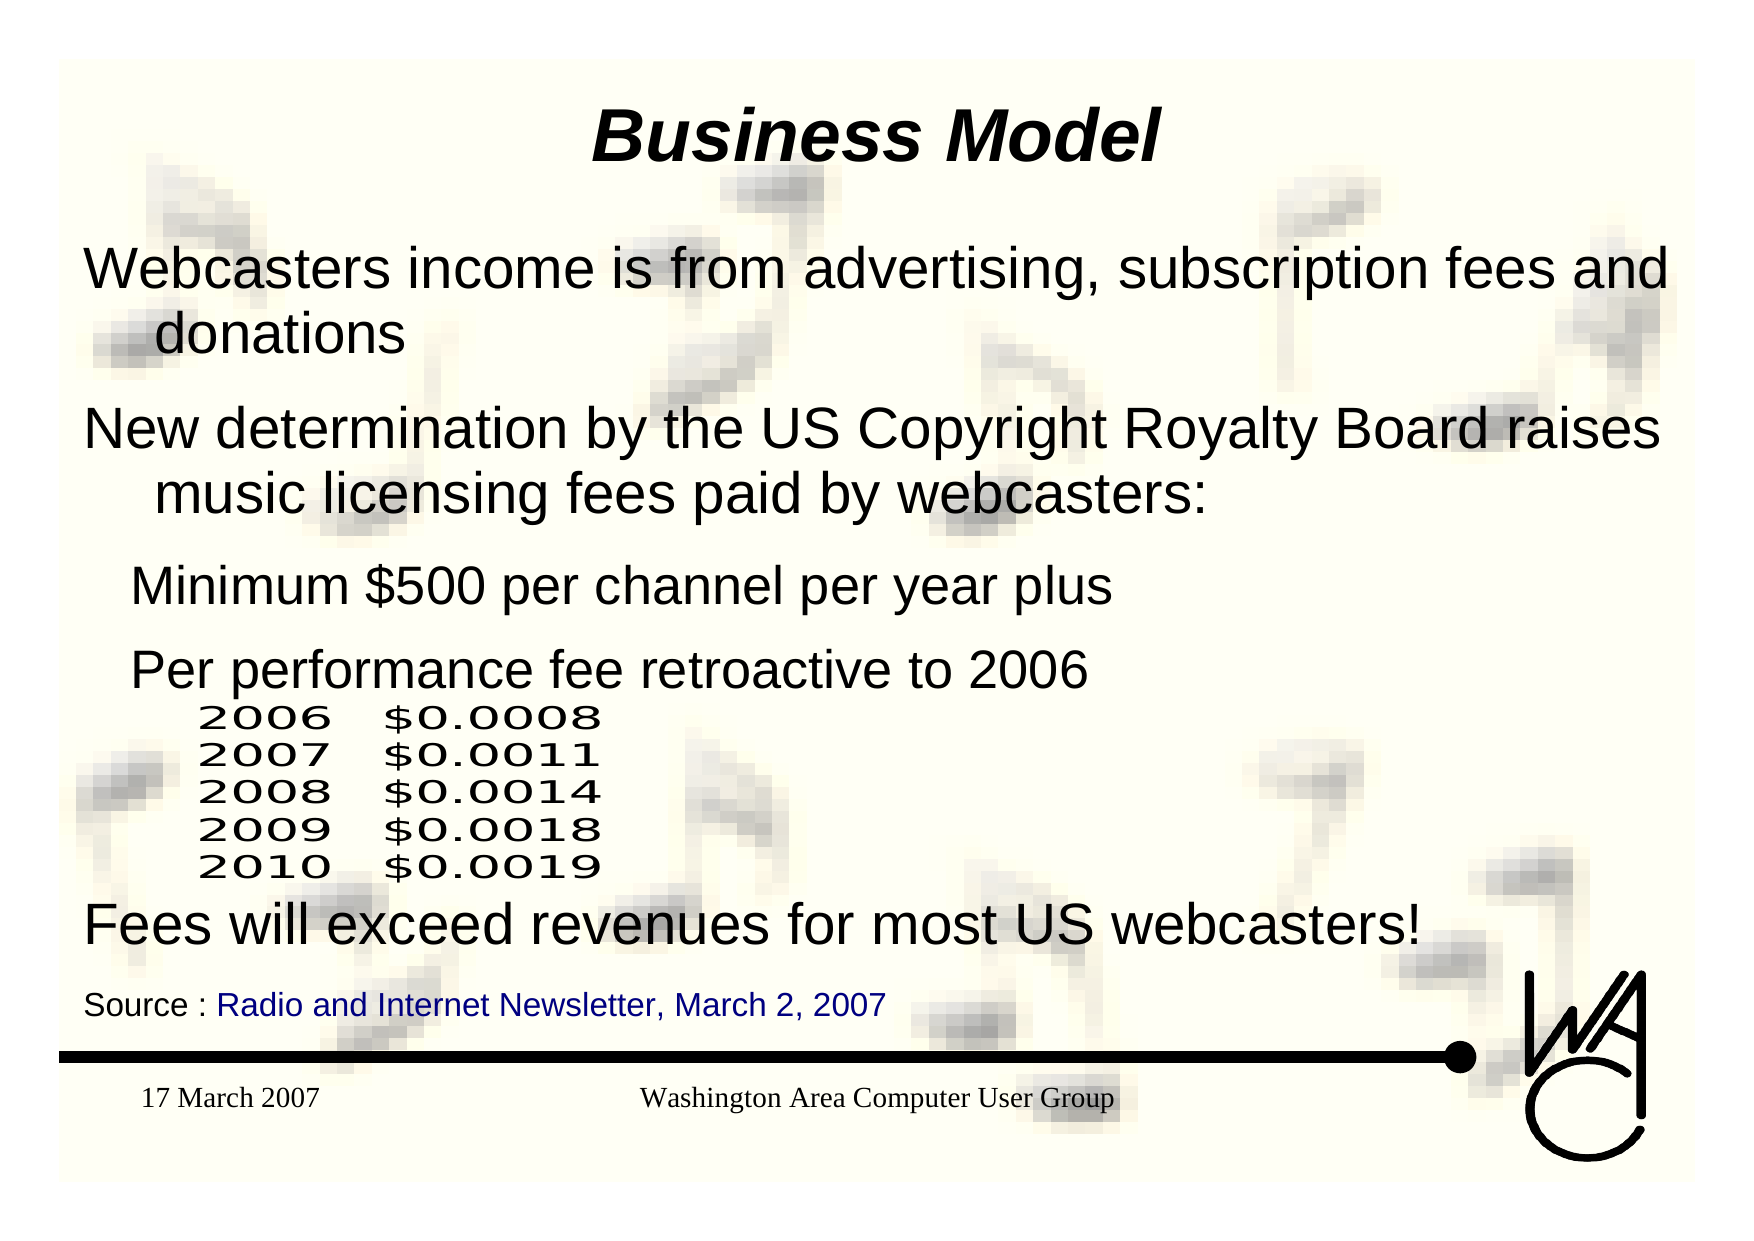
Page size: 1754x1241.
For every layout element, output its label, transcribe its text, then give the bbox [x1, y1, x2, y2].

title Business Model [59, 64, 1695, 207]
picture [1522, 1024, 1648, 1162]
list Webcasters income is from advertising, subscription fees and donations New determination by the US Copyright Royalty Board raises music licensing fees paid by webcasters: Minimum $500 per channel per year plus Per performance fee retroactive to 2006 Fees will exceed revenues for most US webcasters! Source : Radio and Internet Newsletter, March 2, 2007 [71, 236, 1695, 1024]
chart [190, 701, 608, 889]
